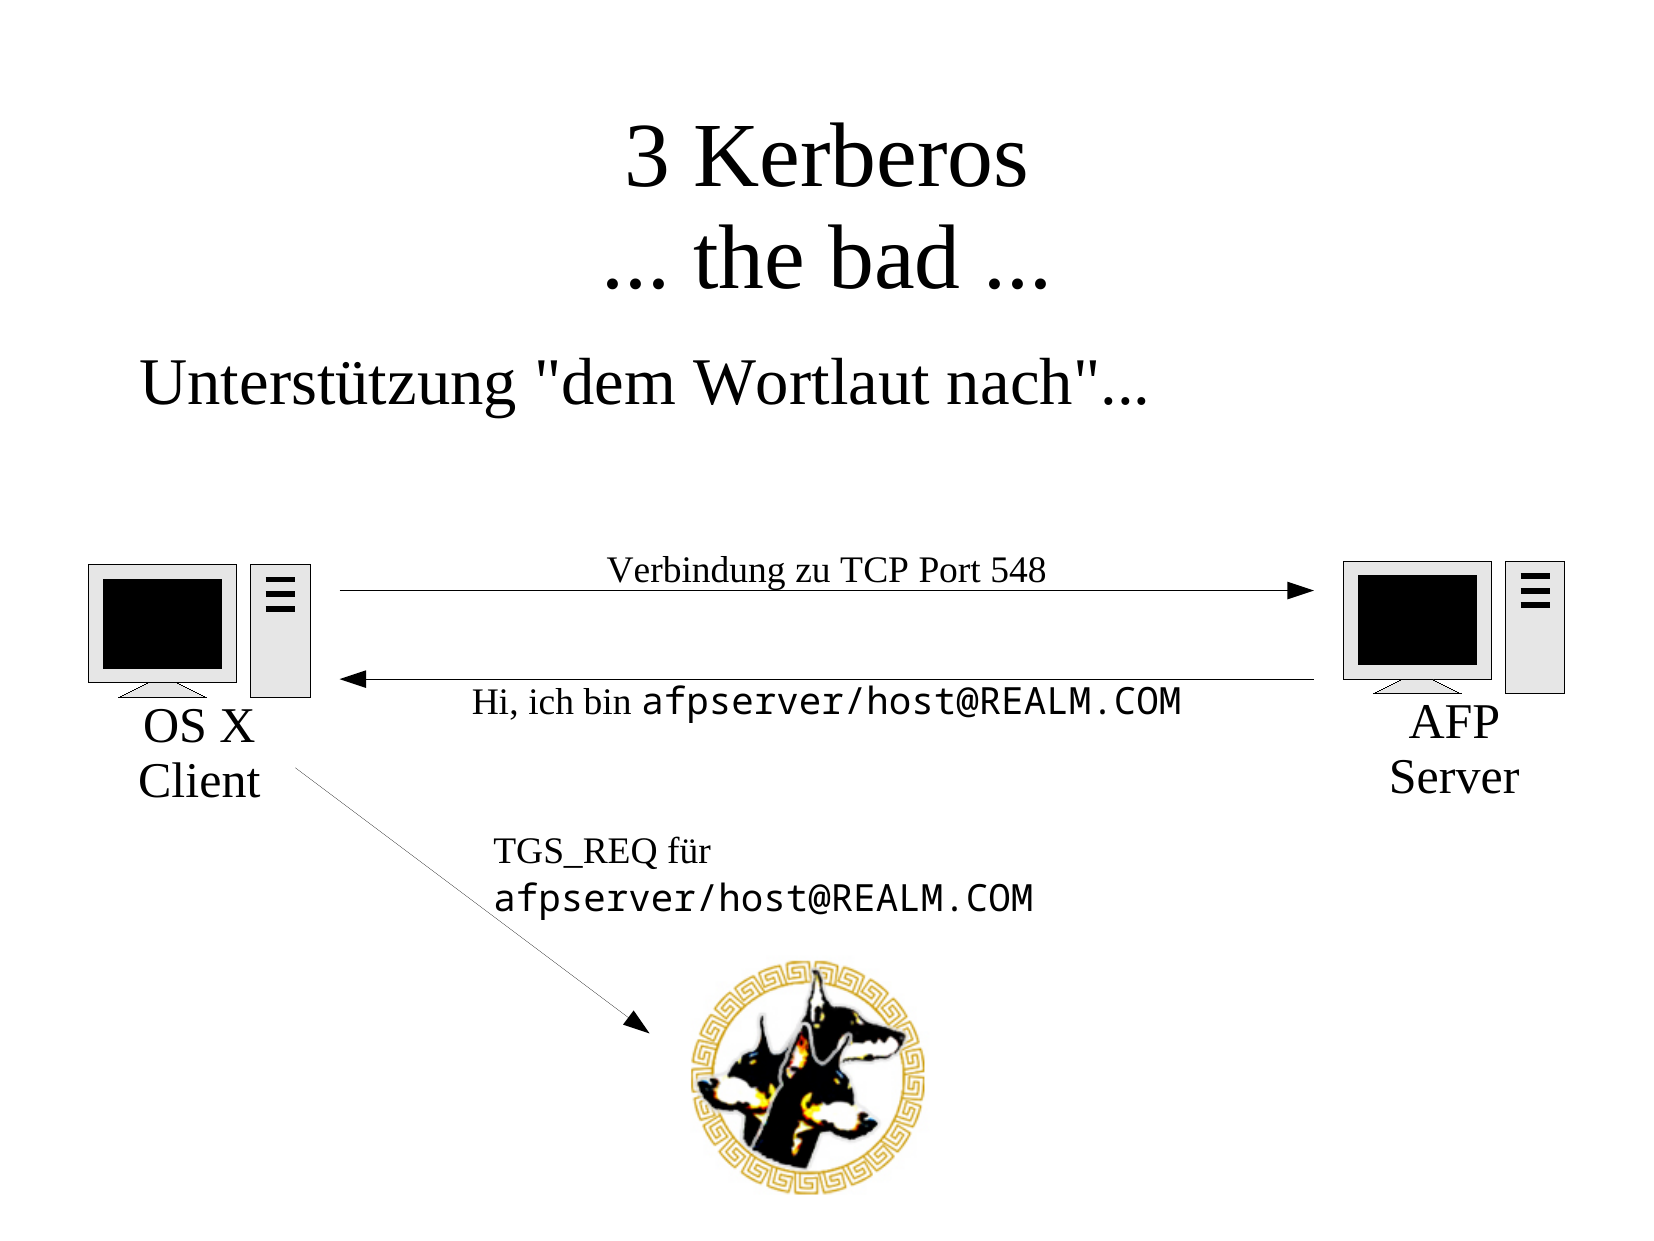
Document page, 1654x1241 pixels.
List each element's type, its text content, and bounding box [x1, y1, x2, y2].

text_box [88, 564, 237, 697]
text_box TGS_REQ für afpserver/host@REALM.COM [493, 830, 1028, 916]
list Unterstützung "dem Wortlaut nach"... [121, 344, 1534, 1127]
text_box [1505, 561, 1565, 693]
text_box OS X Client [88, 697, 311, 809]
text_box [1343, 561, 1492, 693]
text_box AFP Server [1343, 693, 1565, 805]
text_box [250, 564, 311, 697]
picture [679, 944, 945, 1223]
title 3 Kerberos ... the bad ... [121, 102, 1534, 311]
